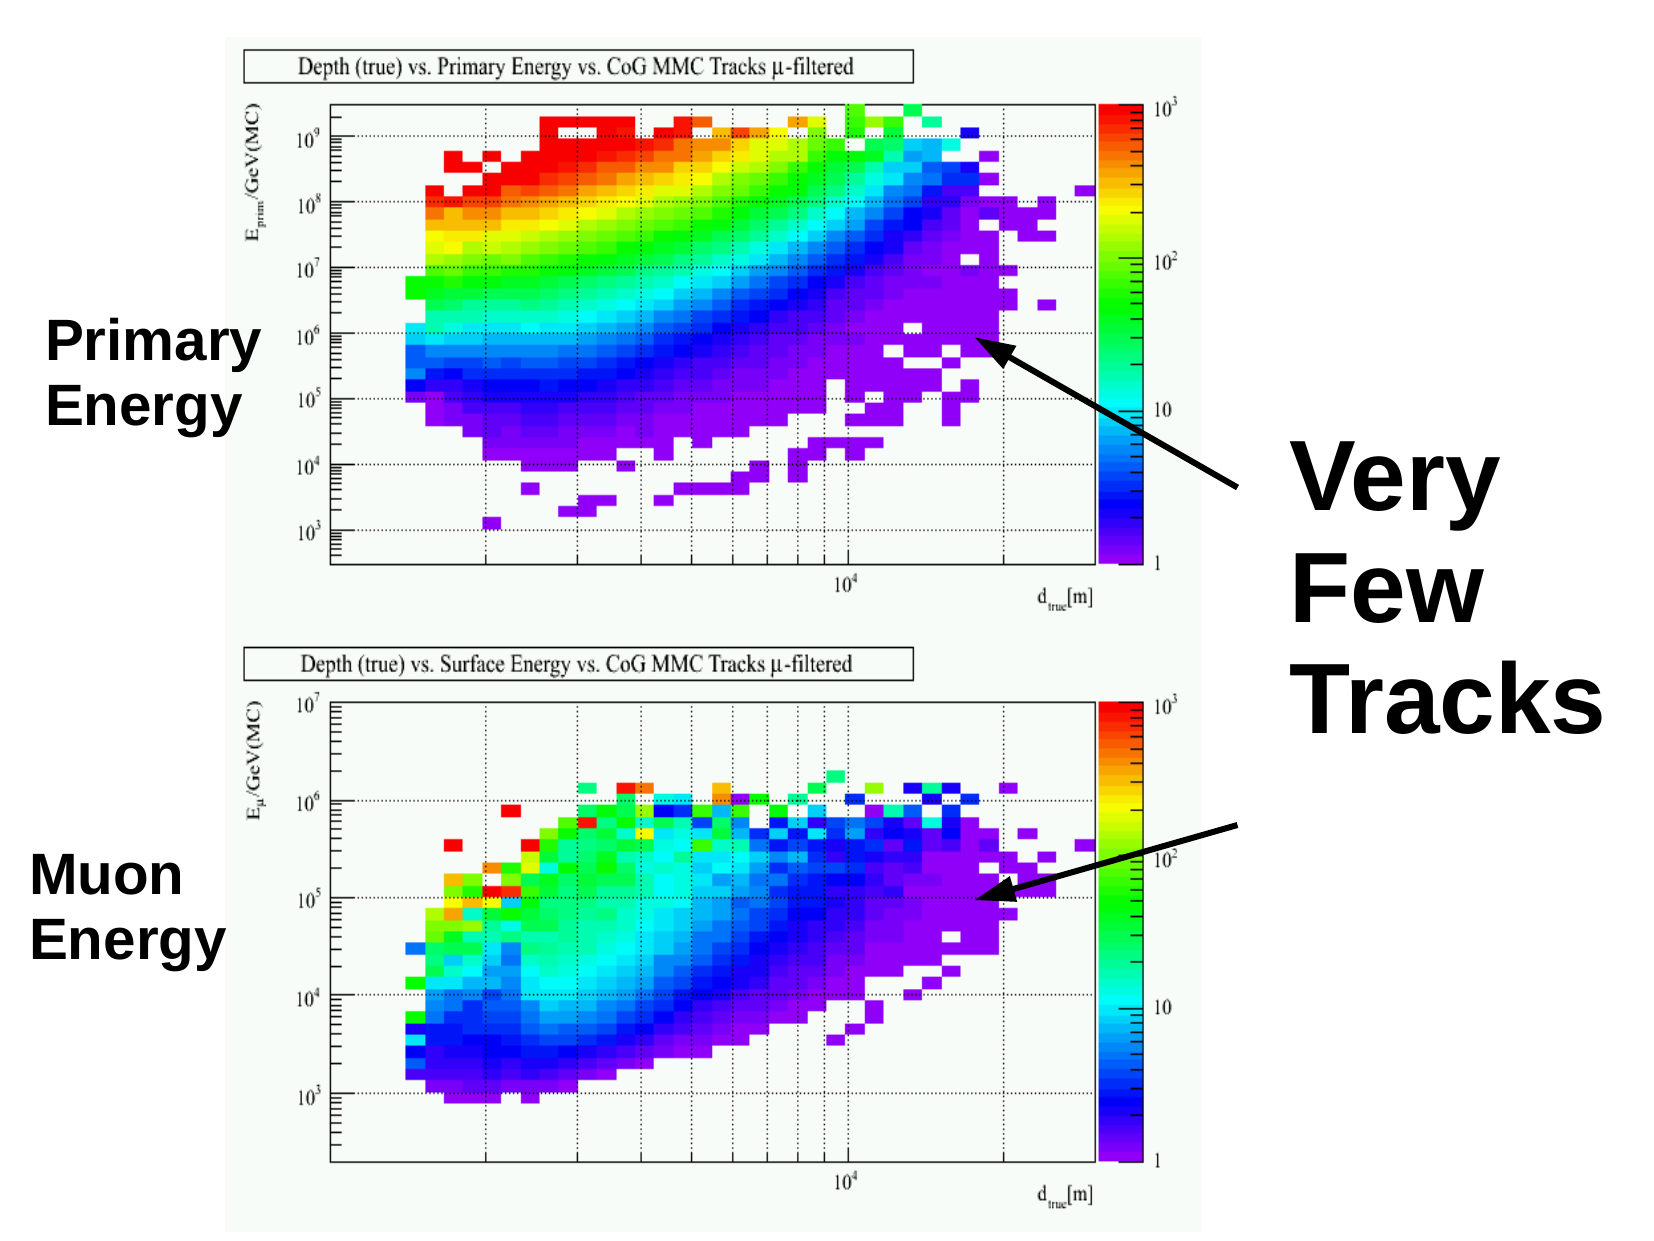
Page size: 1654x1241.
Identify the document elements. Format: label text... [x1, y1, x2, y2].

picture [225, 37, 1201, 1232]
text_box Primary Energy [30, 300, 279, 491]
text_box Muon Energy [14, 834, 242, 1026]
text_box Very Few Tracks [1275, 412, 1620, 880]
